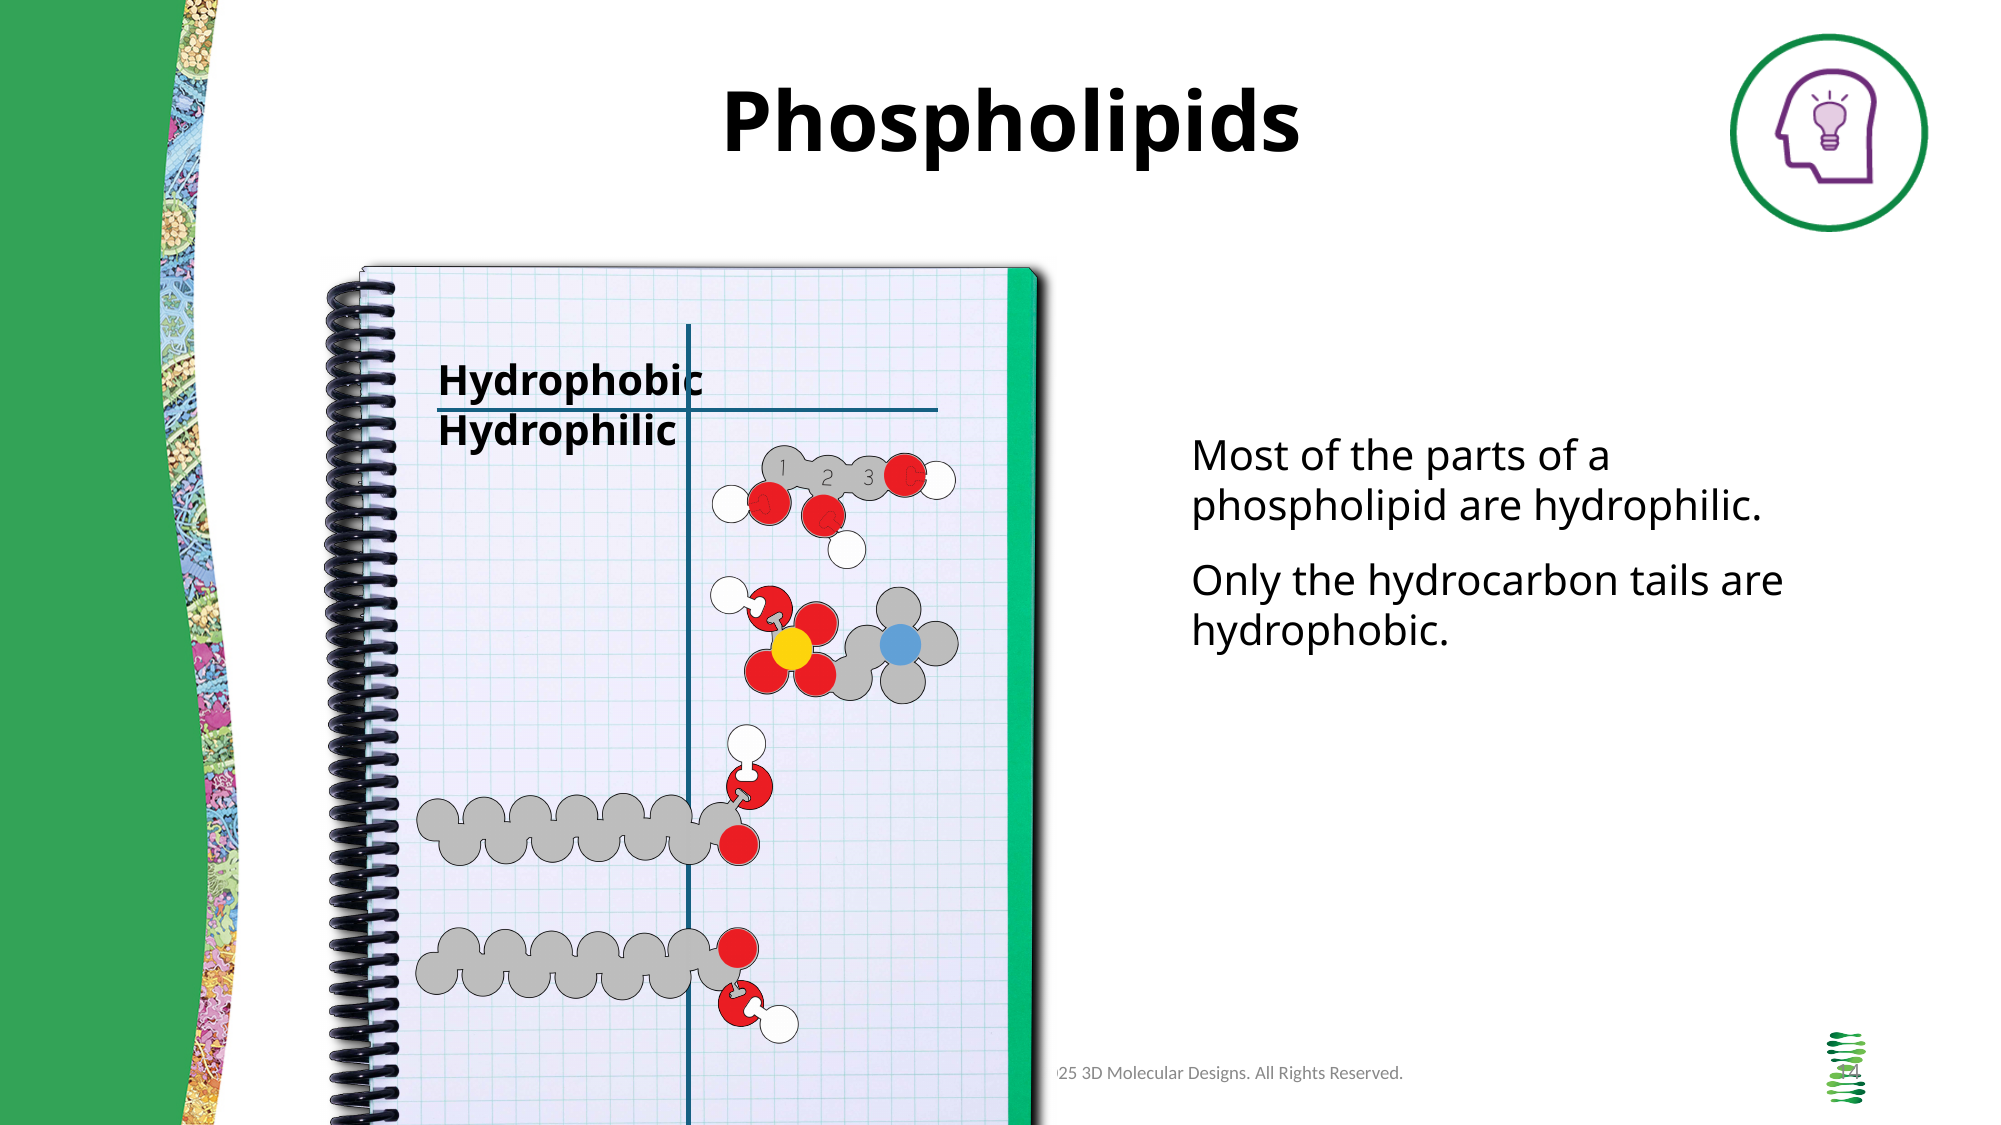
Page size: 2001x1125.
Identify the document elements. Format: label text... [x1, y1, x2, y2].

text_box Most of the parts of a phospholipid are hydrophilic. Only the hydrocarbon tails are hydrophobic. [1175, 421, 1801, 896]
text_box Phospholipids [260, 71, 1763, 197]
picture [320, 256, 1057, 1125]
slide_number 14 [1821, 1042, 1929, 1103]
text_box Hydrophobic Hydrophilic [691, 346, 969, 412]
text_box Hydrophobic Hydrophilic [422, 346, 686, 412]
